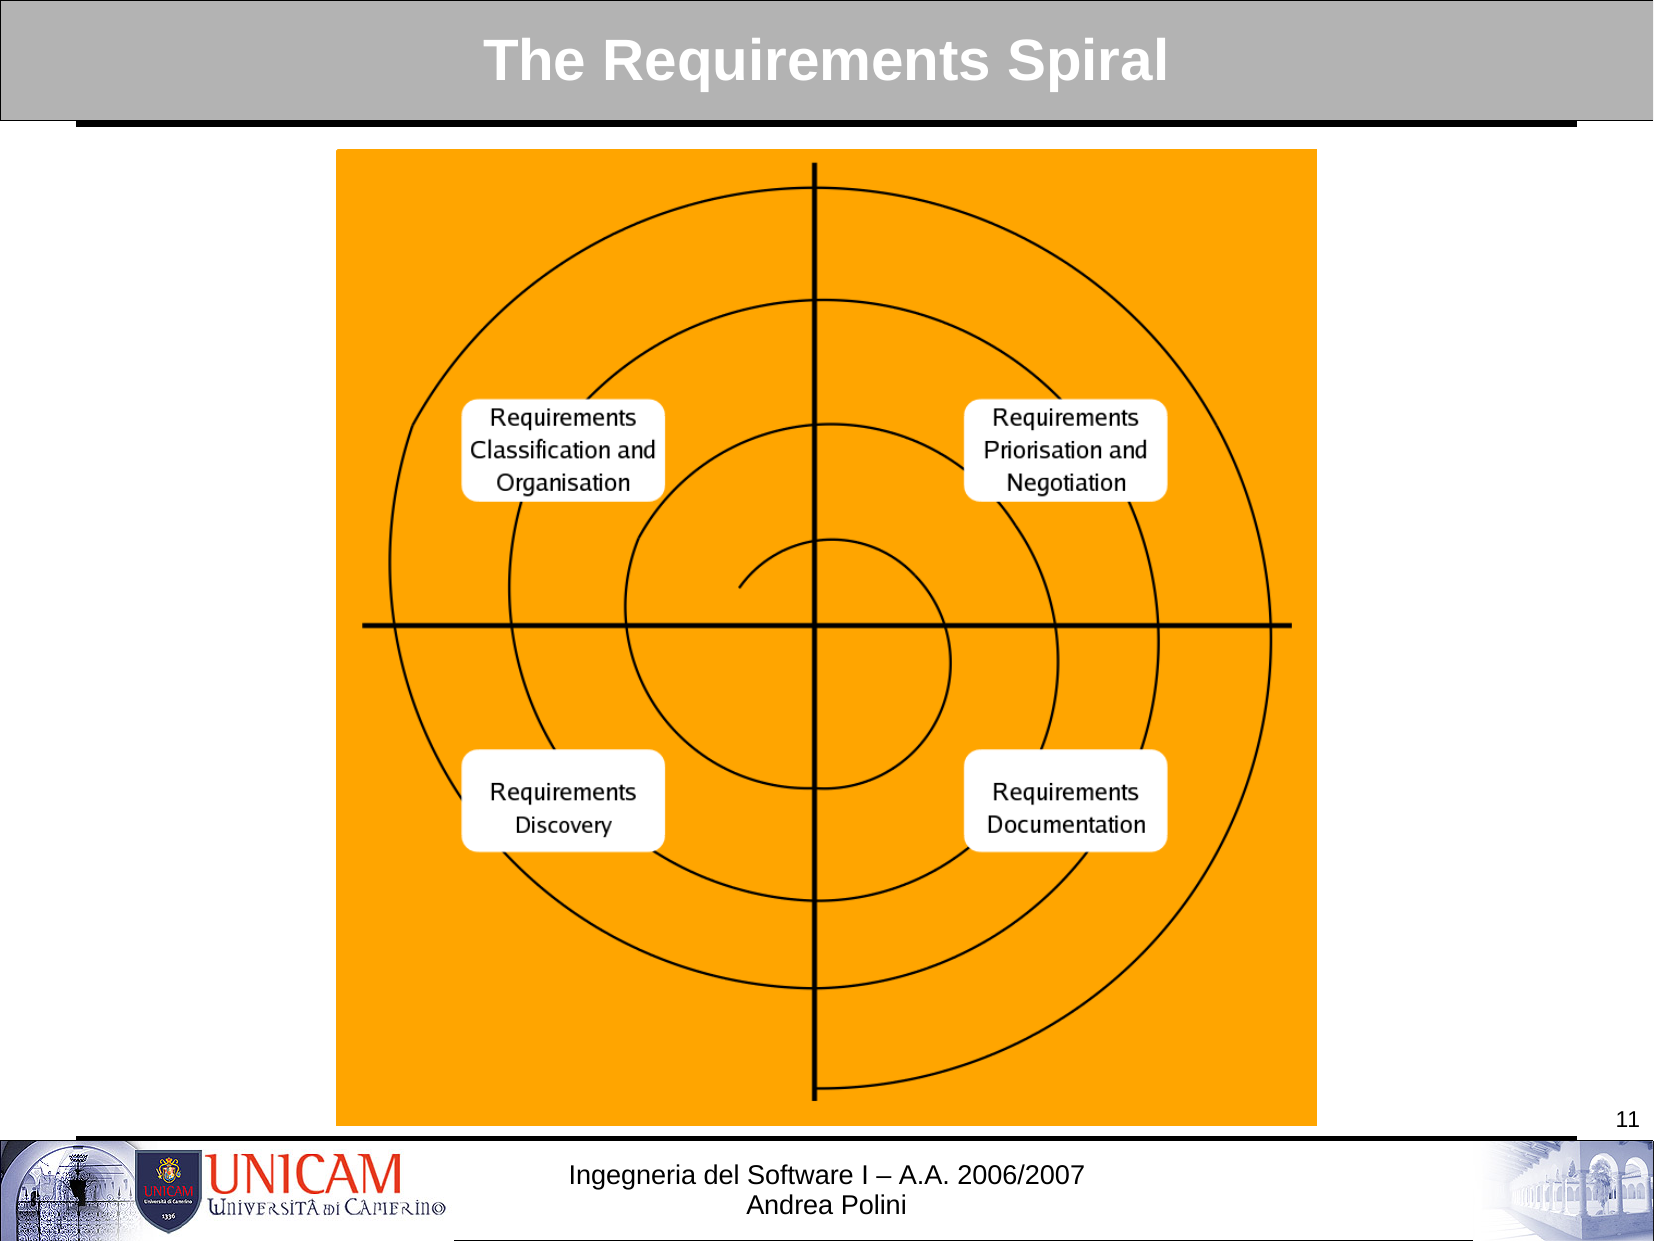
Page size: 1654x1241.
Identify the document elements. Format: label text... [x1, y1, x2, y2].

picture [1473, 1141, 1654, 1241]
title The Requirements Spiral [0, 0, 1653, 121]
picture [336, 149, 1317, 1126]
picture [0, 1141, 454, 1241]
